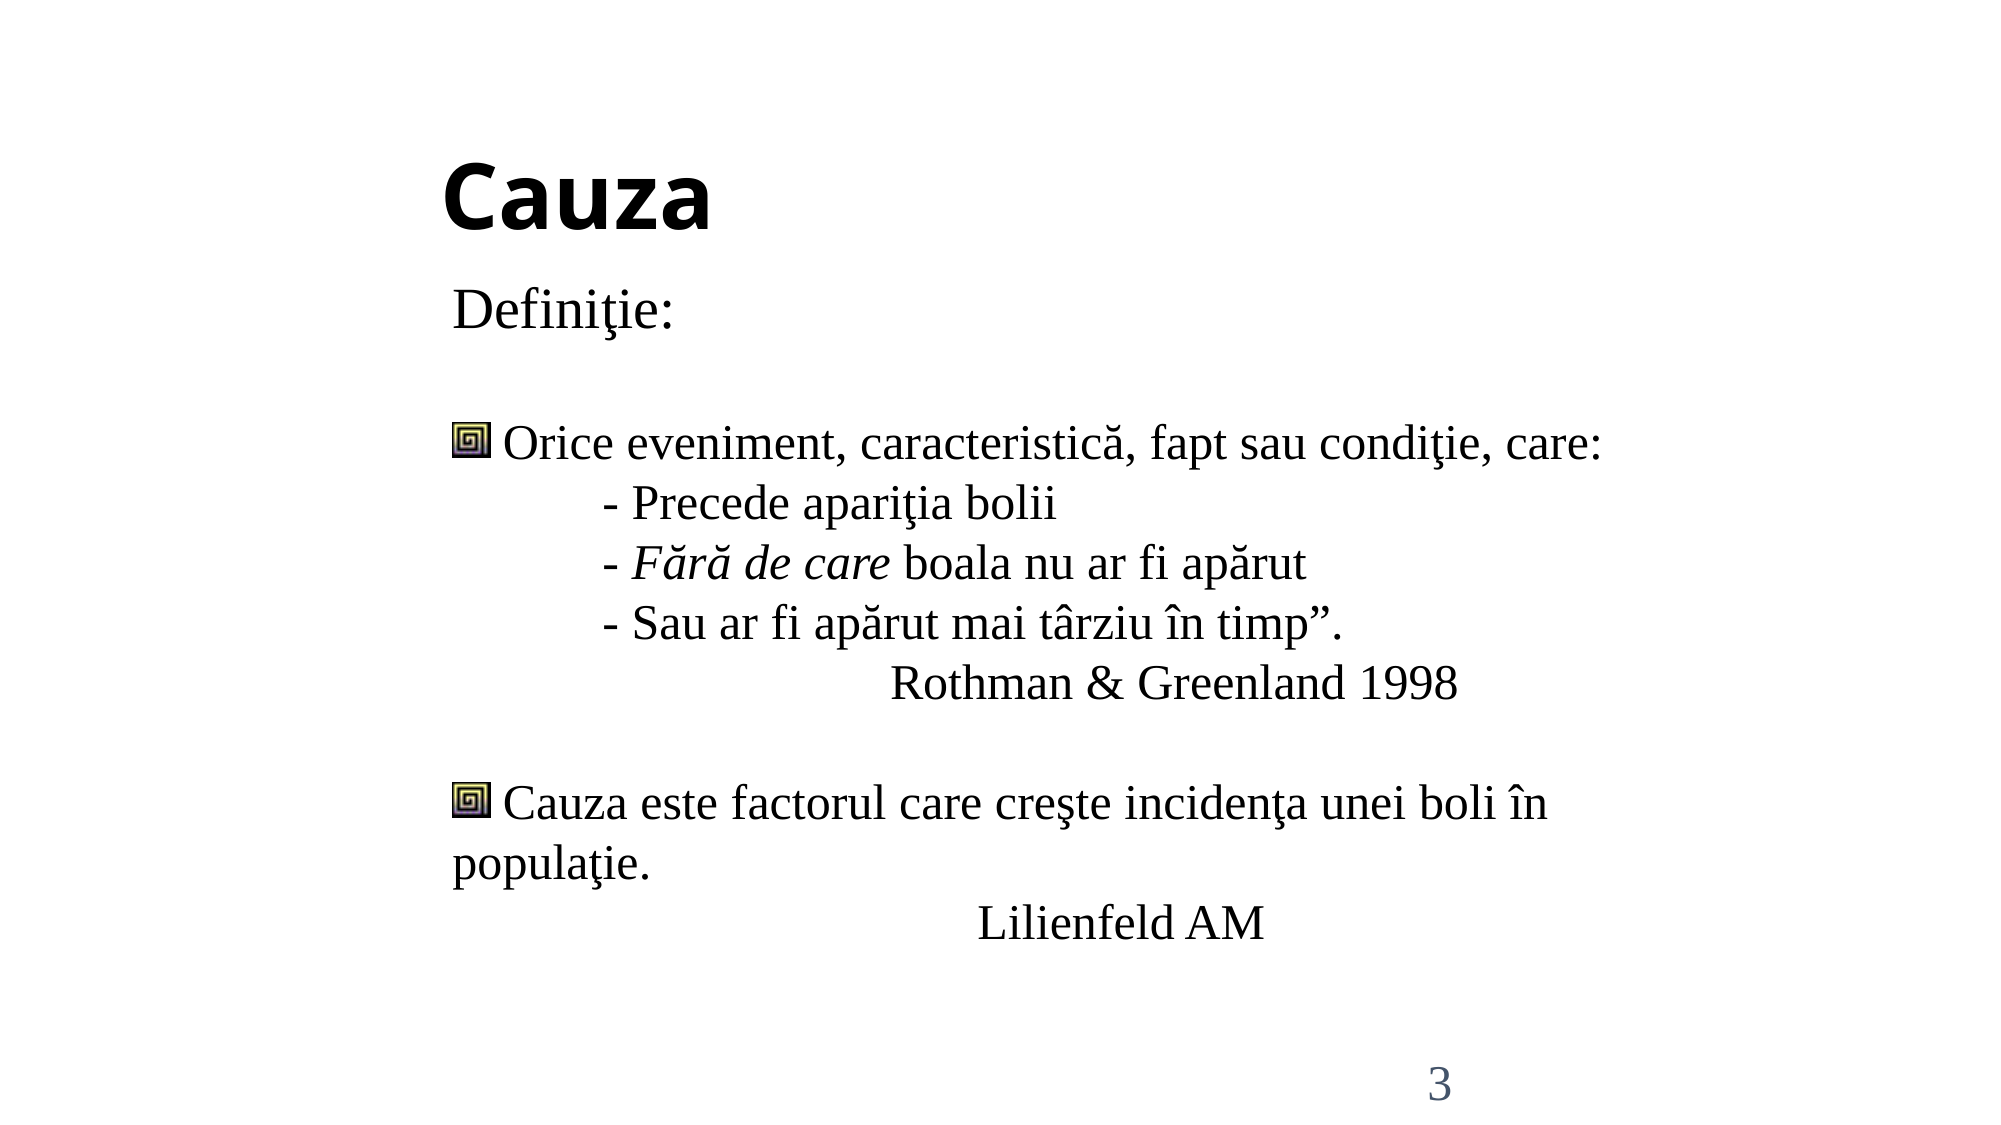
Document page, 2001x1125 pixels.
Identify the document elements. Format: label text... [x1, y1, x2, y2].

title Cauza [425, 137, 1701, 263]
text_box [1412, 1042, 1863, 1103]
text_box Definiţie: Orice eveniment, caracteristică, fapt sau condiţie, care: - Precede apariţia bolii - Fără de care boala nu ar fi apărut - Sau ar fi apărut mai târziu în timp”. Rothman & Greenland 1998 Cauza este factorul care creşte incidenţa unei boli în populaţie. Lilienfeld AM [437, 262, 1725, 1063]
